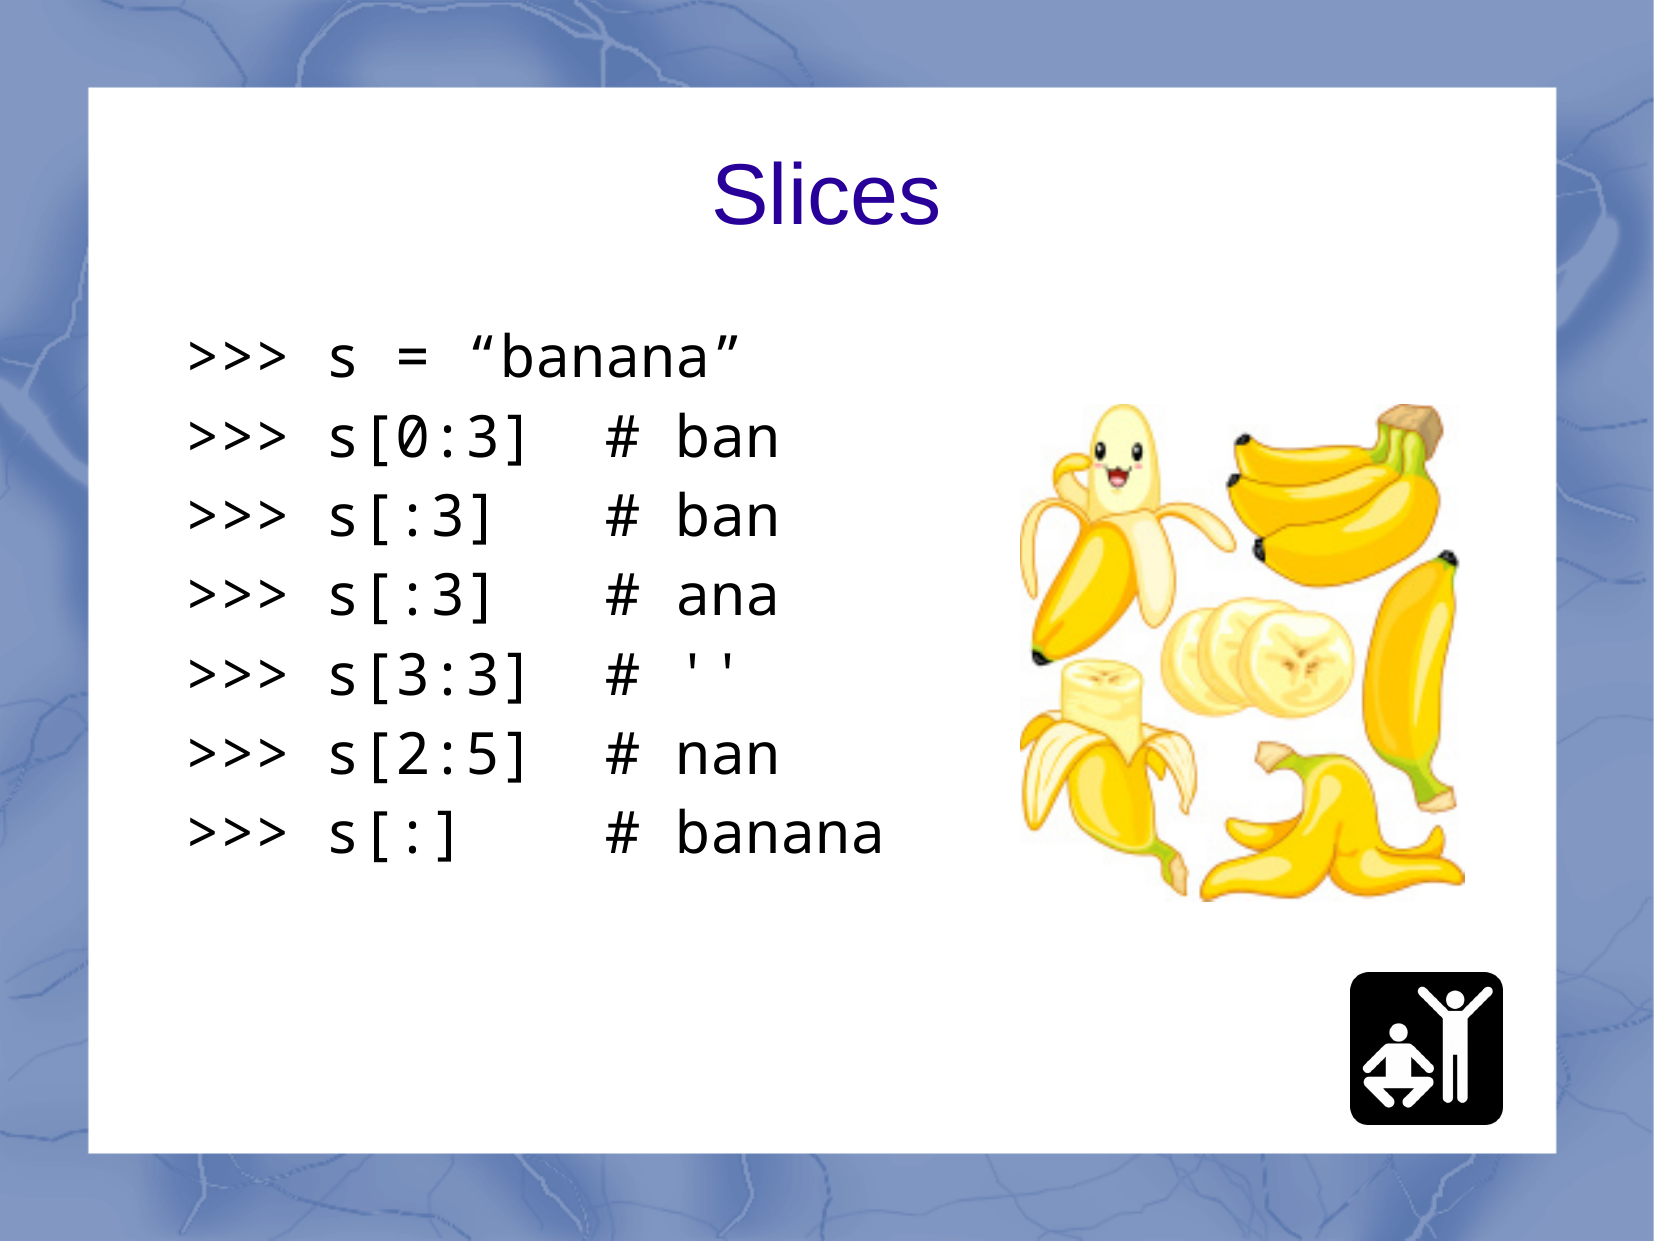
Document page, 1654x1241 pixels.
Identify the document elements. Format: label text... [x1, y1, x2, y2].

title Slices [118, 90, 1536, 298]
text_box >>> s = “banana” >>> s[0:3] # ban >>> s[:3] # ban >>> s[:3] # ana >>> s[3:3] # '' >>> s[2:5] # nan >>> s[:] # banana [170, 308, 1006, 796]
picture [0, 0, 1654, 1241]
